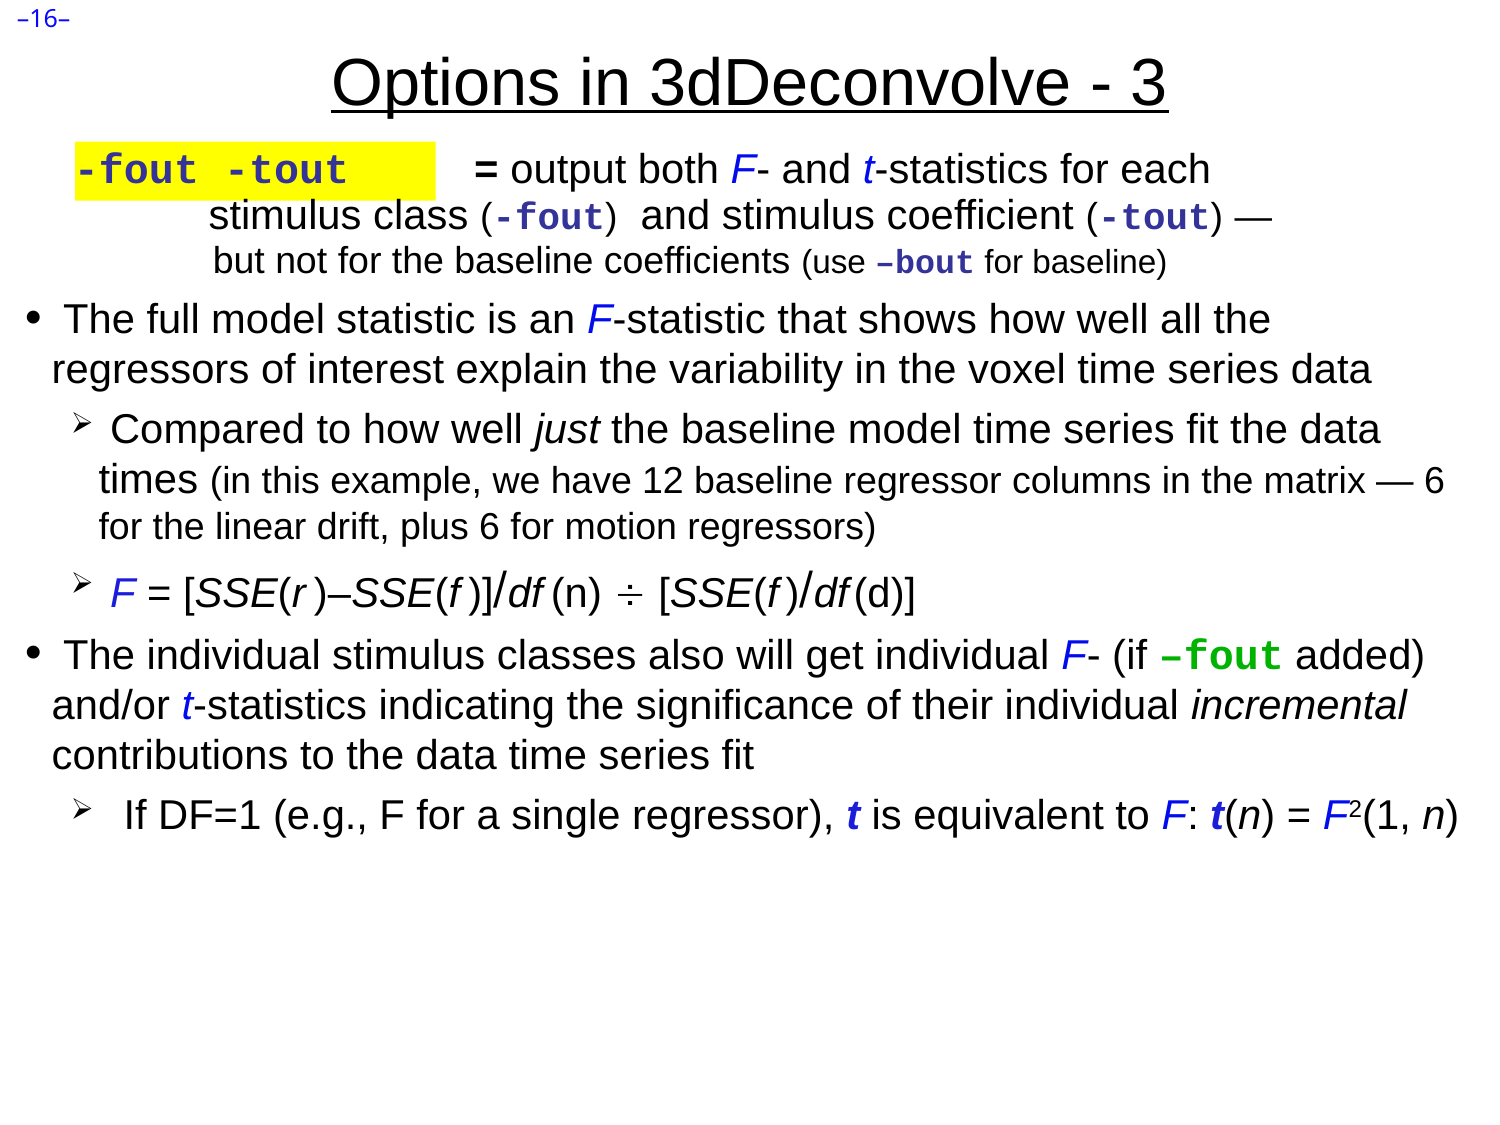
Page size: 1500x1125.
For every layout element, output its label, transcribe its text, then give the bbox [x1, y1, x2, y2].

title Options in 3dDeconvolve - 3 [112, 16, 1388, 133]
list -fout -tout = output both F- and t-statistics for each stimulus class (-fout) and stimulus coefficient (-tout) — but not for the baseline coefficients (use –bout for baseline) The full model statistic is an F-statistic that shows how well all the regressors of interest explain the variability in the voxel time series data Compared to how well just the baseline model time series fit the data times (in this example, we have 12 baseline regressor columns in the matrix — 6 for the linear drift, plus 6 for motion regressors) F = [SSE(r )–SSE(f )]df (n)  [SSE(f )df (d)] The individual stimulus classes also will get individual F- (if –fout added) and/or t-statistics indicating the significance of their individual incremental contributions to the data time series fit If DF=1 (e.g., F for a single regressor), t is equivalent to F: t(n) = F2(1, n) [9, 133, 1493, 1085]
